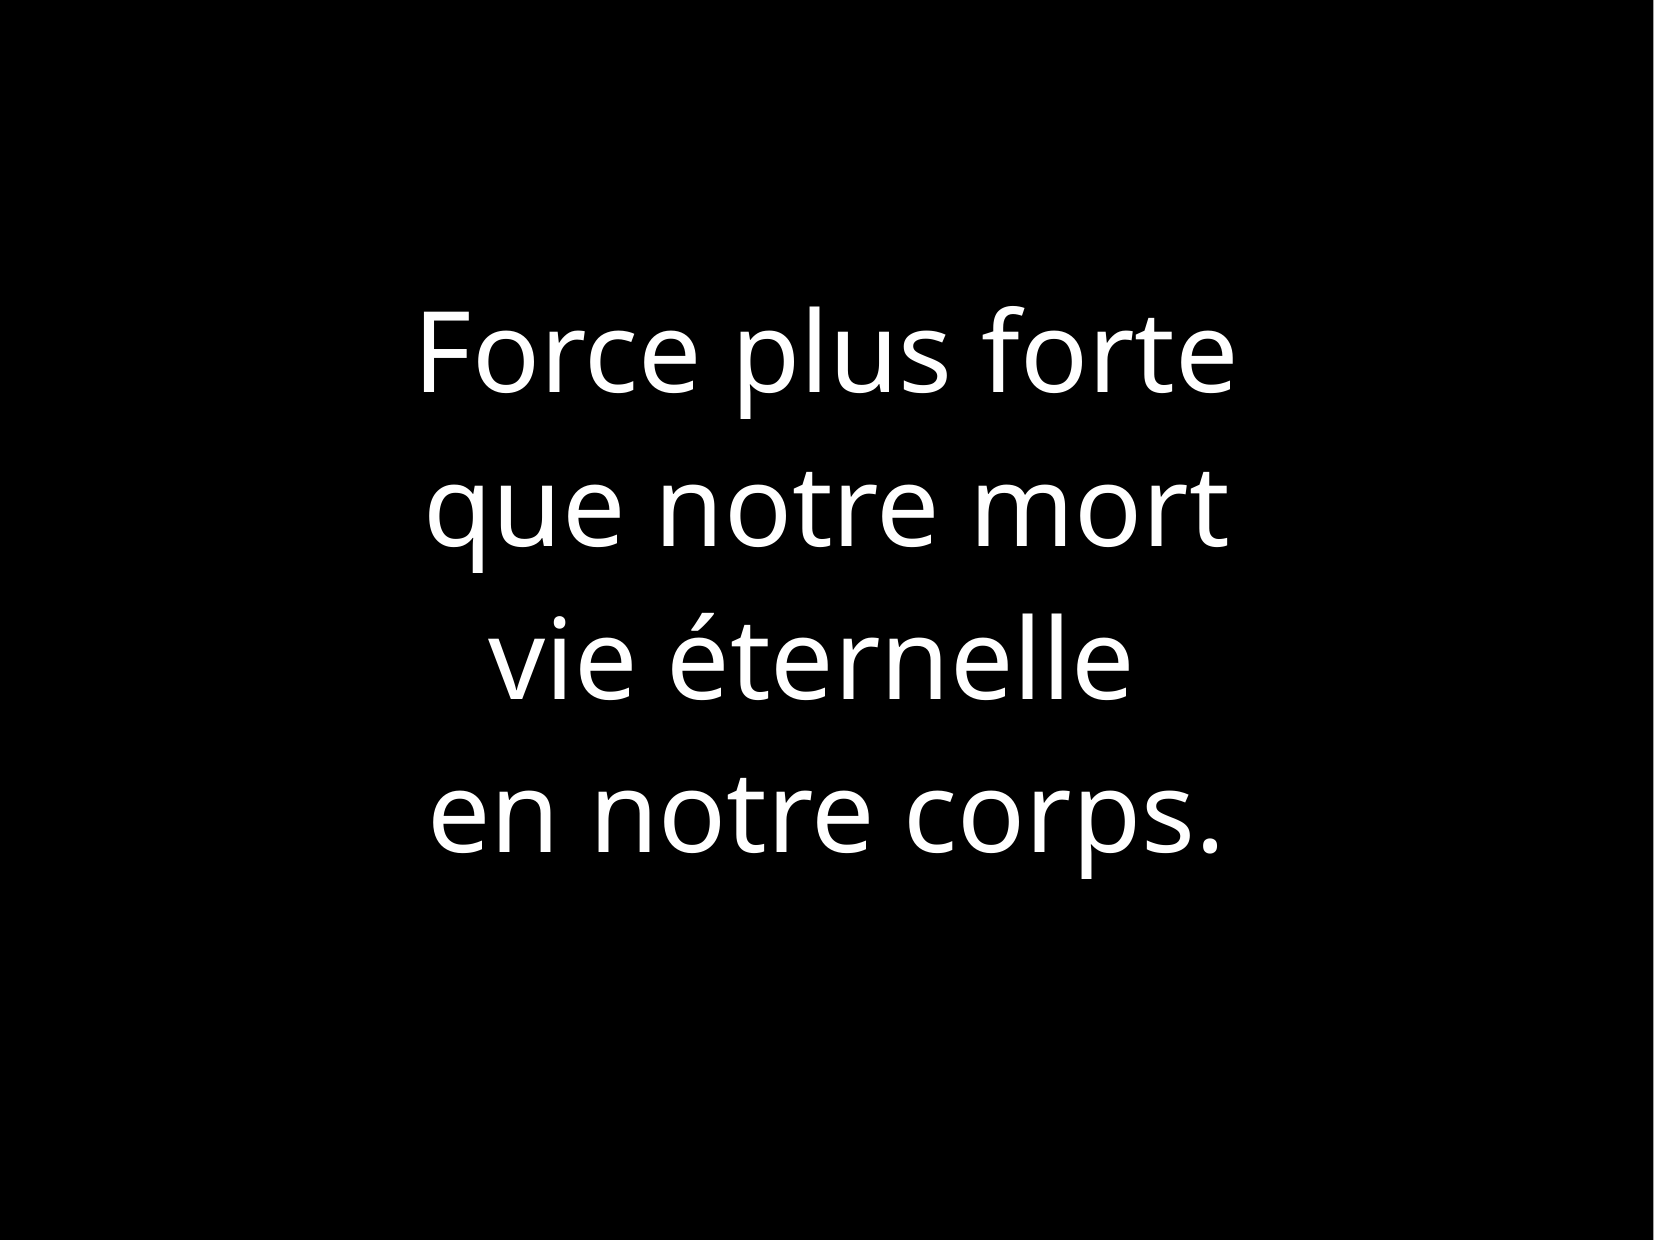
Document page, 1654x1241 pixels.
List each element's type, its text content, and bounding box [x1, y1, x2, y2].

subtitle Force plus forte que notre mort vie éternelle en notre corps. [82, 49, 1571, 1109]
